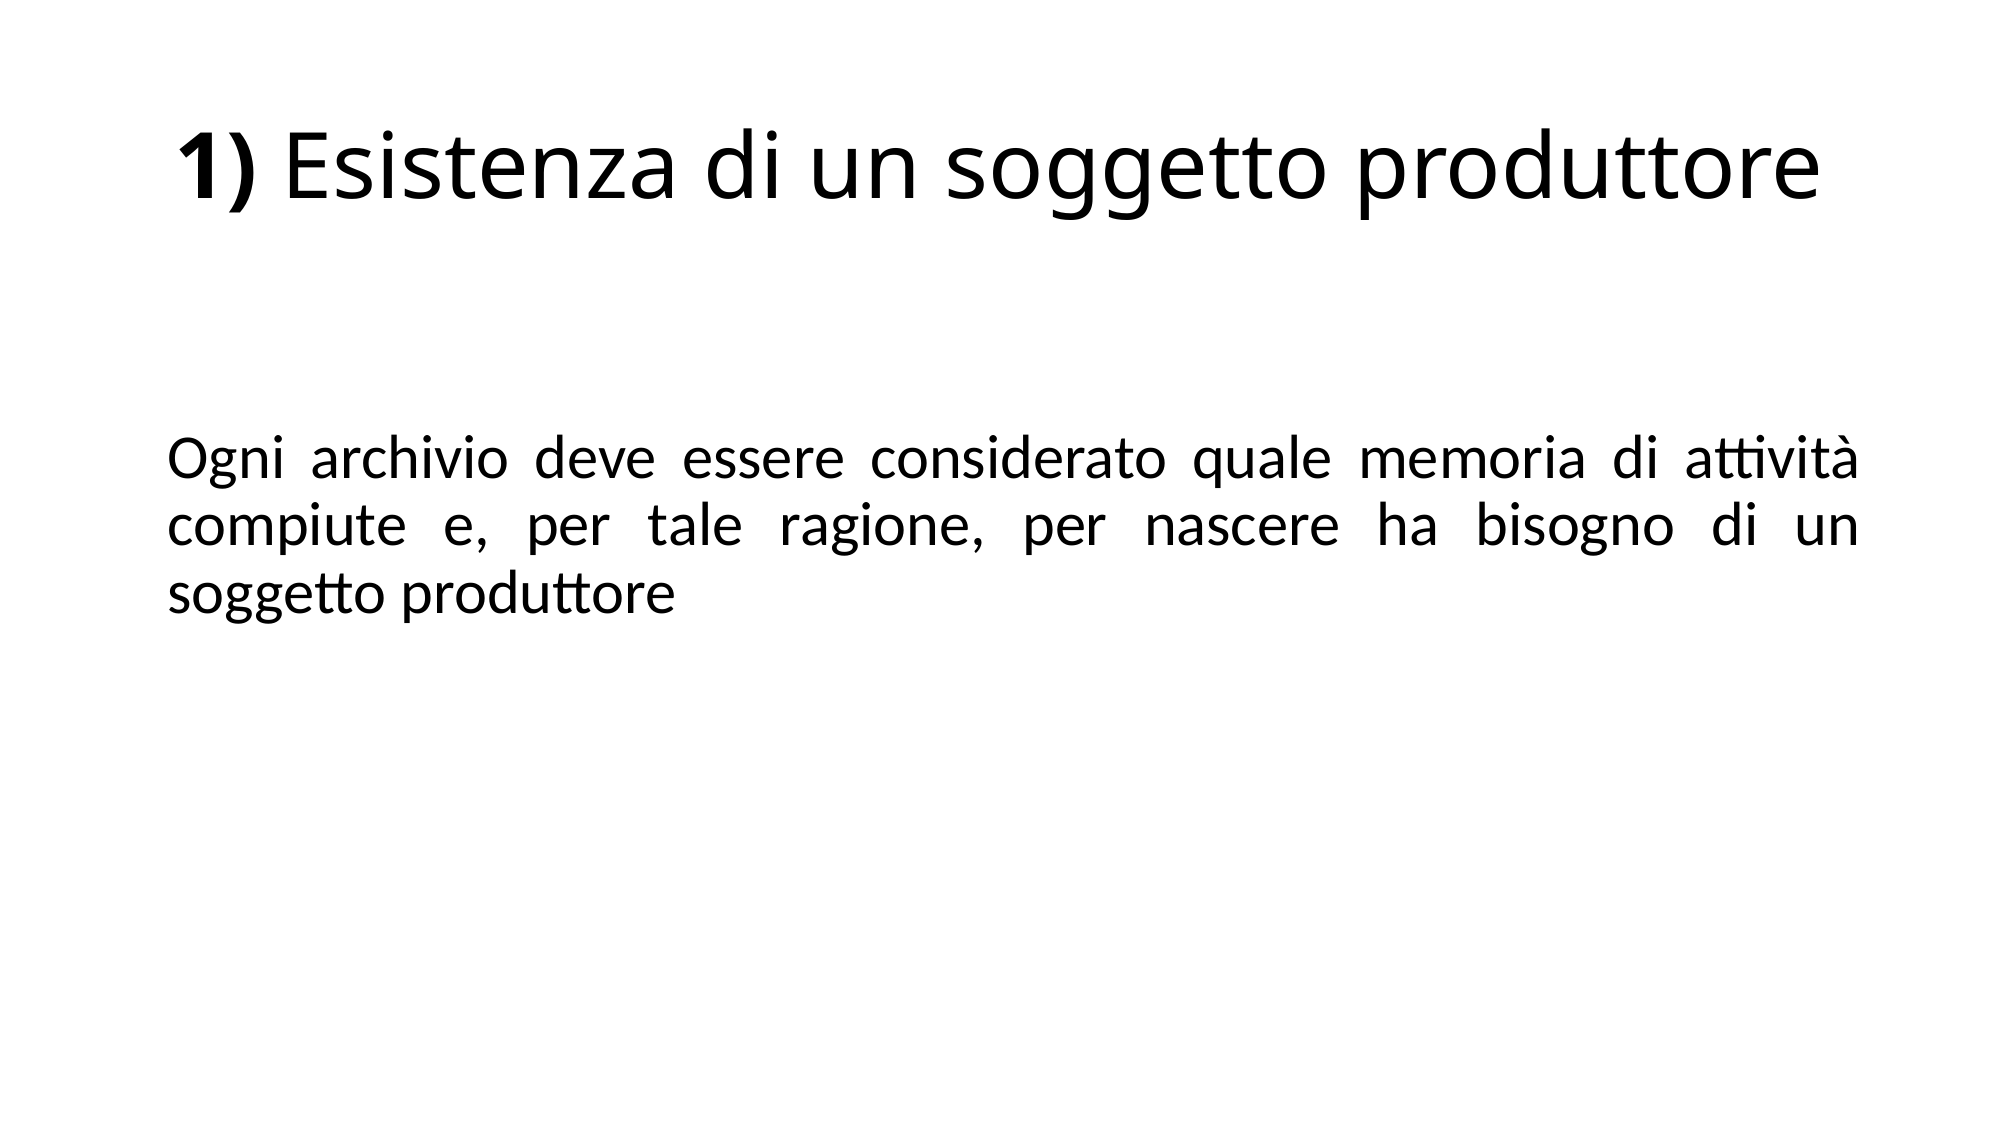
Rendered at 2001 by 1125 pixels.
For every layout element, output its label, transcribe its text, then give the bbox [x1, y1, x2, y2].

title 1) Esistenza di un soggetto produttore [137, 59, 1863, 278]
list Ogni archivio deve essere considerato quale memoria di attività compiute e, per tale ragione, per nascere ha bisogno di un soggetto produttore [152, 416, 1878, 1076]
